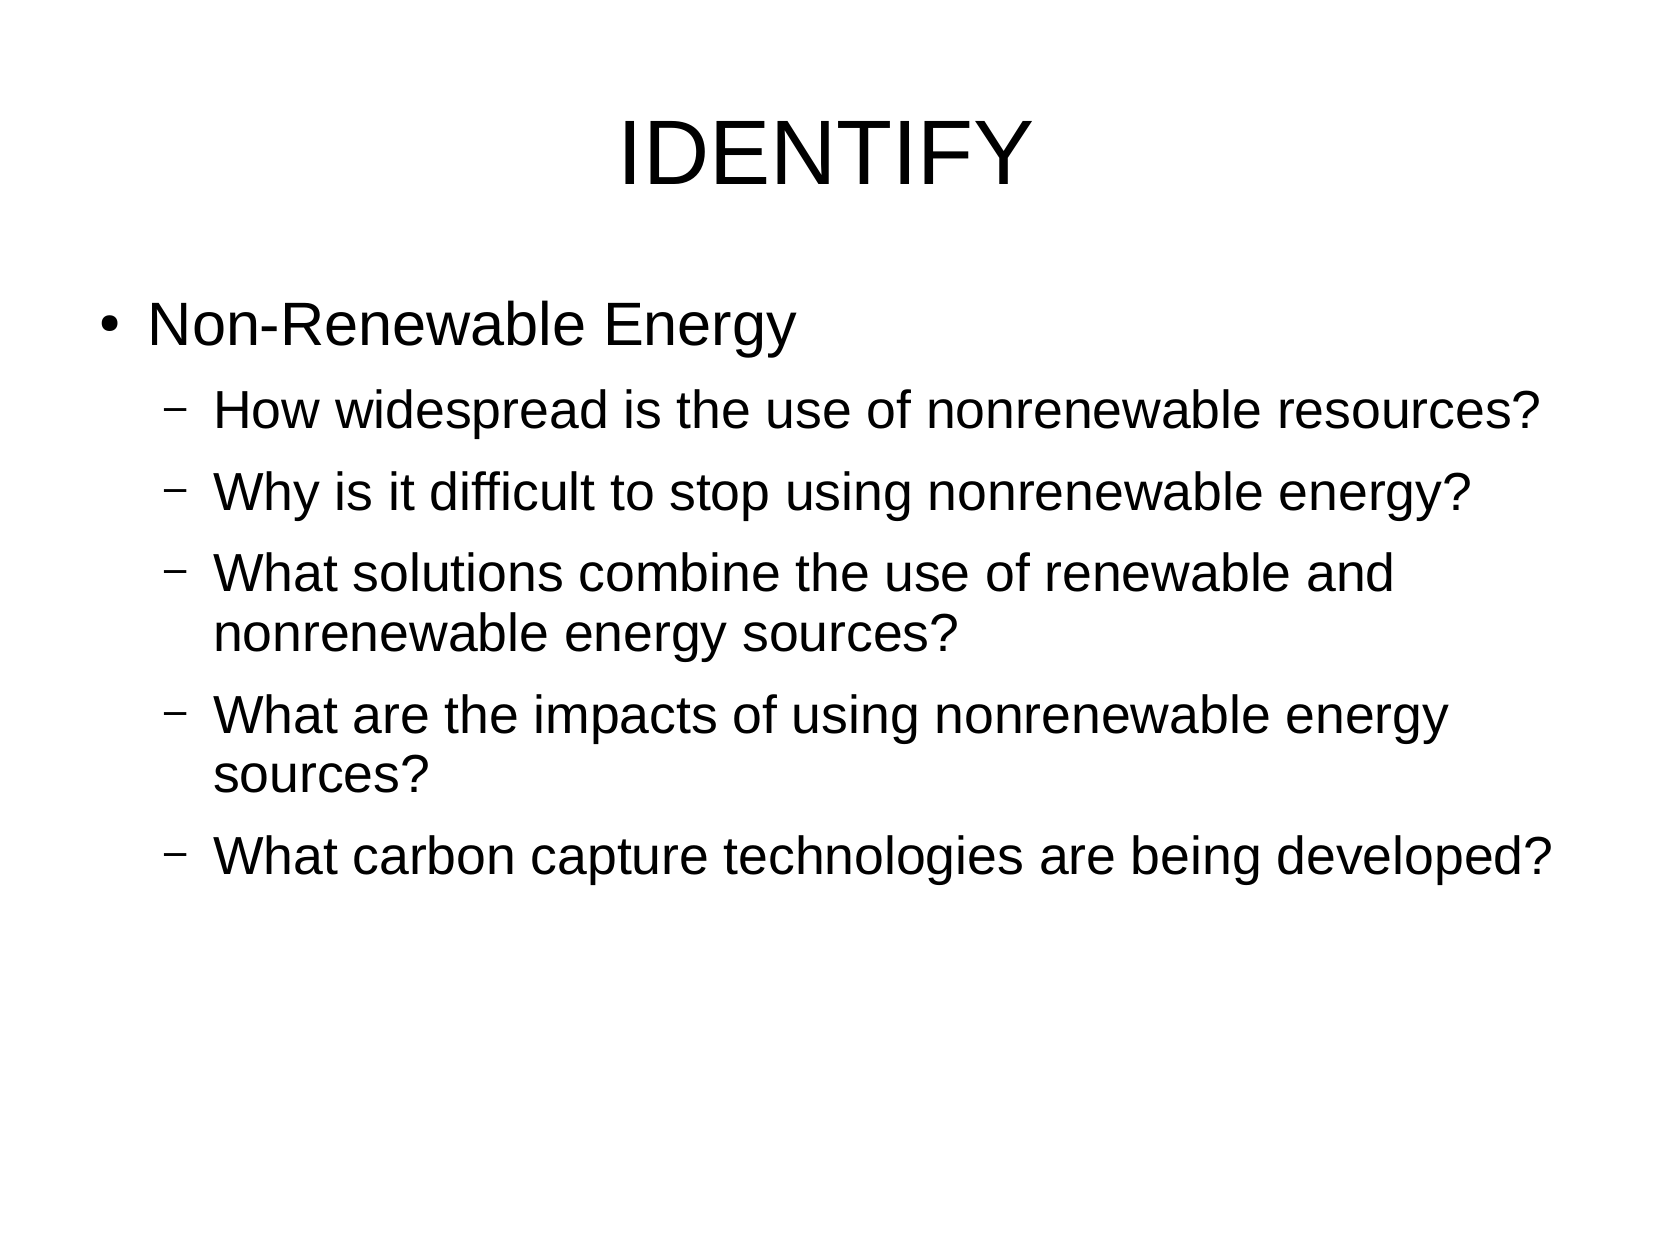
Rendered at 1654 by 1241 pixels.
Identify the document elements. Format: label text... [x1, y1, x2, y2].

title IDENTIFY [82, 49, 1571, 257]
list Non-Renewable Energy How widespread is the use of nonrenewable resources? Why is it difficult to stop using nonrenewable energy? What solutions combine the use of renewable and nonrenewable energy sources? What are the impacts of using nonrenewable energy sources? What carbon capture technologies are being developed? [82, 290, 1571, 1010]
